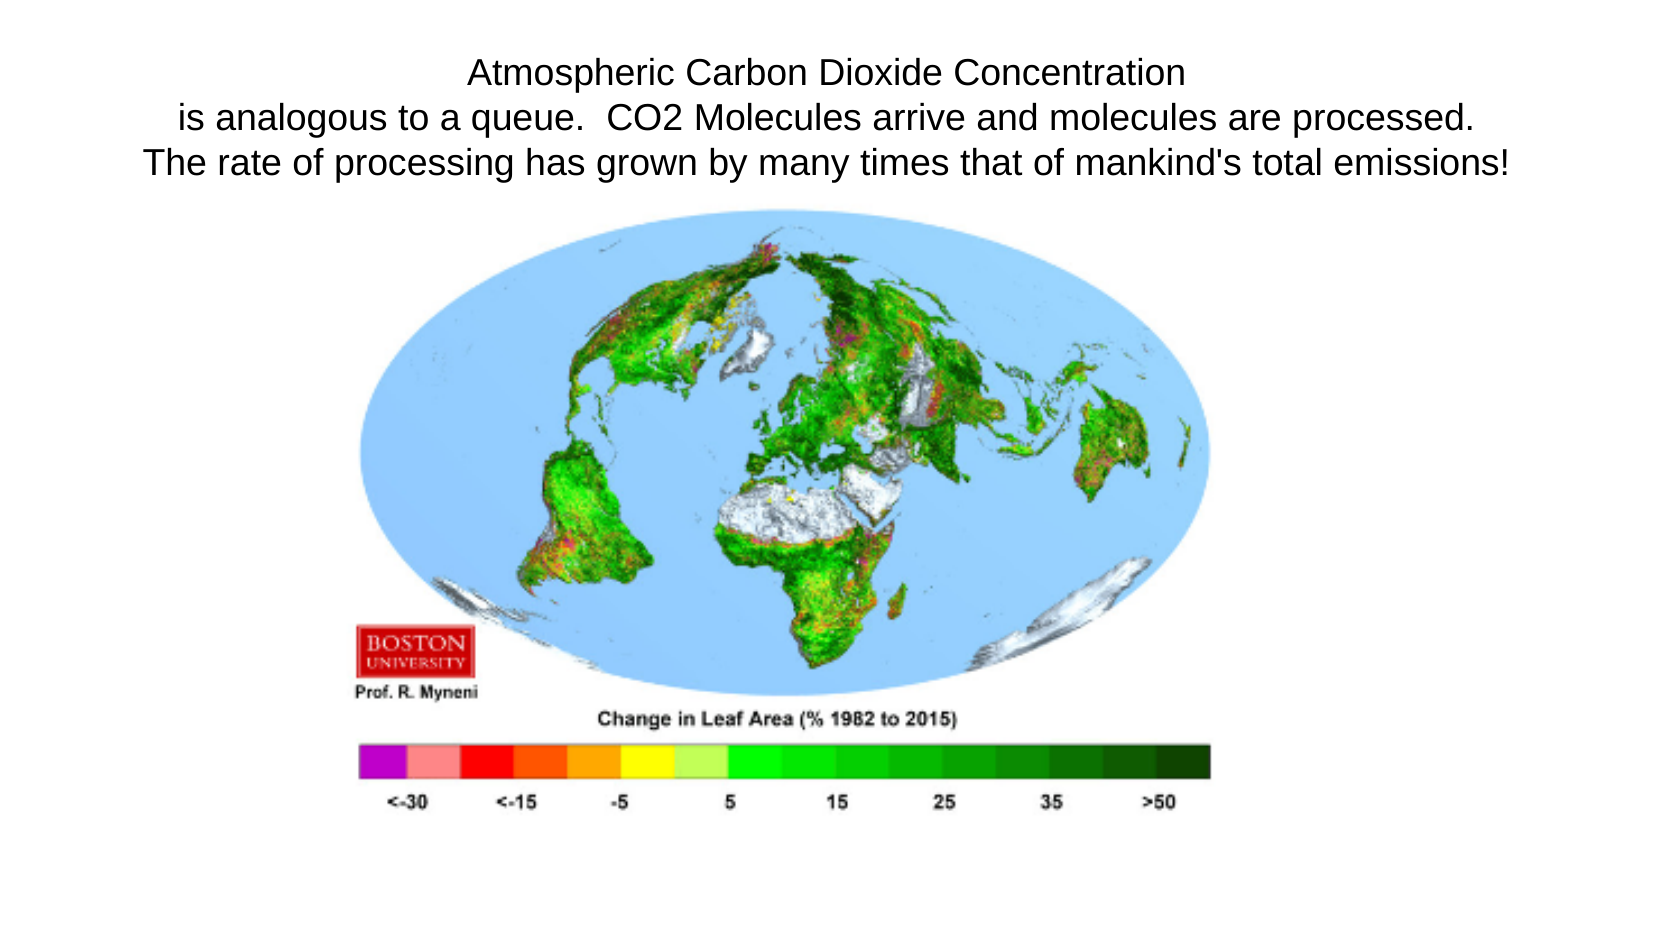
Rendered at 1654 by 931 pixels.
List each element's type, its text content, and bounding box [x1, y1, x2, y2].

picture [339, 196, 1236, 829]
text_box Atmospheric Carbon Dioxide Concentration is analogous to a queue. CO2 Molecules arrive and molecules are processed. The rate of processing has grown by many times that of mankind's total emissions! [82, 47, 1571, 183]
